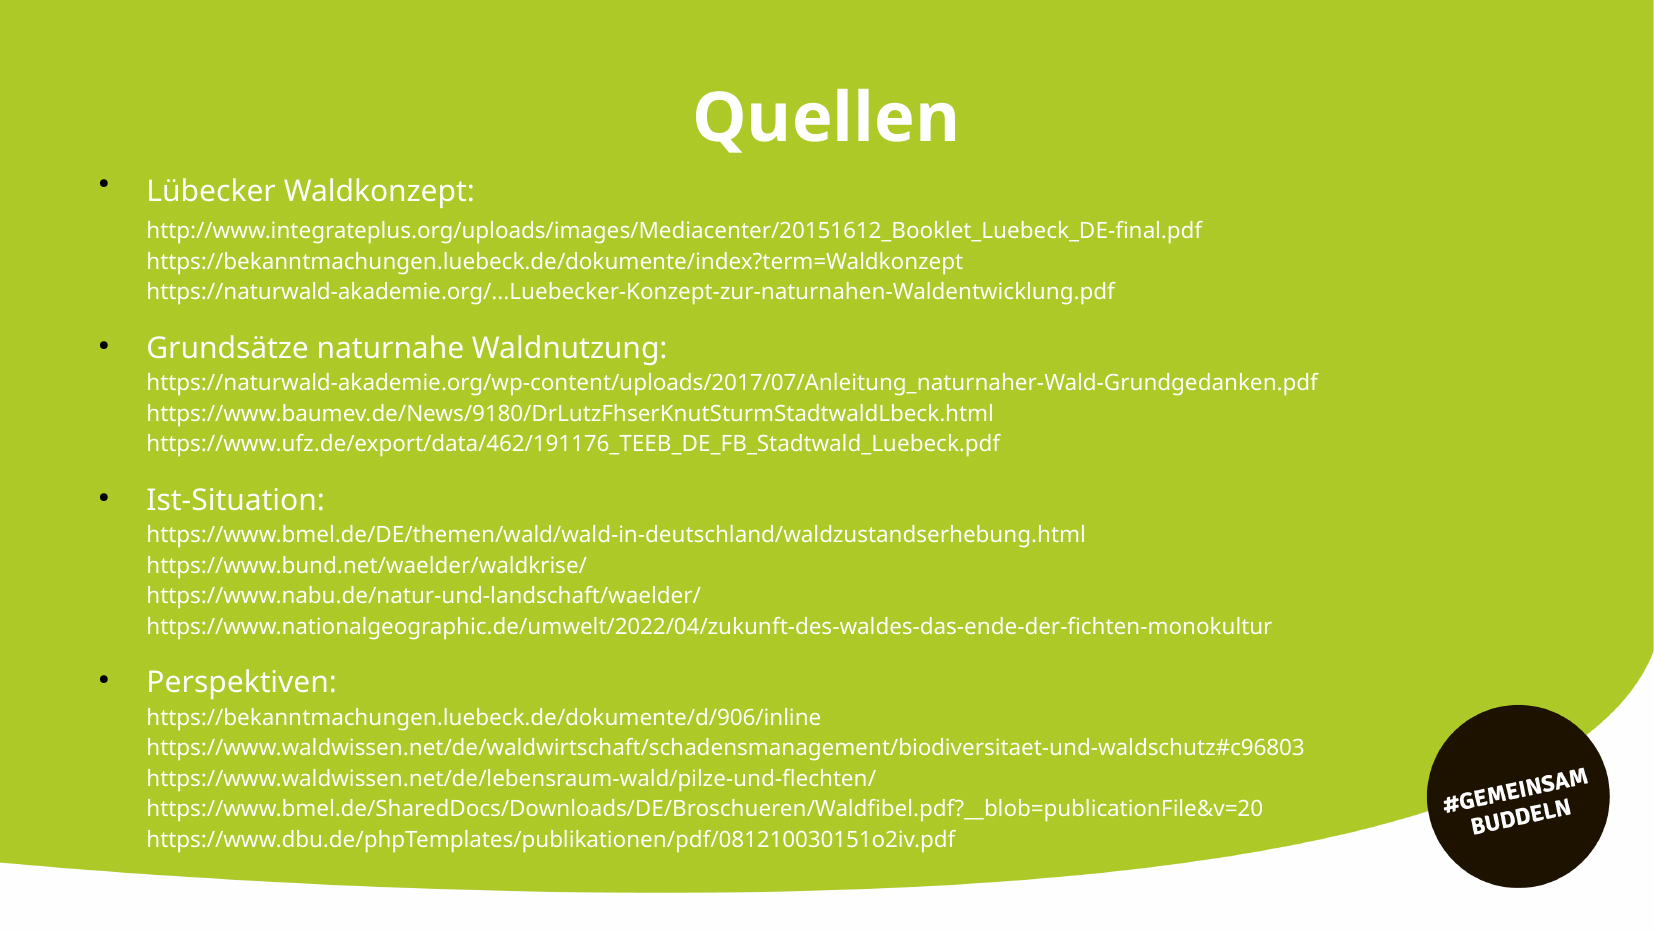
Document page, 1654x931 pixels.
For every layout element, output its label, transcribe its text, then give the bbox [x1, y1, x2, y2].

title Quellen [82, 37, 1571, 153]
picture [0, 0, 1654, 931]
list Lübecker Waldkonzept: http://www.integrateplus.org/uploads/images/Mediacenter/20151612_Booklet_Luebeck_DE-final.pdf https://bekanntmachungen.luebeck.de/dokumente/index?term=Waldkonzept https://naturwald-akademie.org/...Luebecker-Konzept-zur-naturnahen-Waldentwicklung.pdf Grundsätze naturnahe Waldnutzung: https://naturwald-akademie.org/wp-content/uploads/2017/07/Anleitung_naturnaher-Wald-Grundgedanken.pdf https://www.baumev.de/News/9180/DrLutzFhserKnutSturmStadtwaldLbeck.html https://www.ufz.de/export/data/462/191176_TEEB_DE_FB_Stadtwald_Luebeck.pdf Ist-Situation: https://www.bmel.de/DE/themen/wald/wald-in-deutschland/waldzustandserhebung.html https://www.bund.net/waelder/waldkrise/ https://www.nabu.de/natur-und-landschaft/waelder/ https://www.nationalgeographic.de/umwelt/2022/04/zukunft-des-waldes-das-ende-der-fichten-monokultur Perspektiven: https://bekanntmachungen.luebeck.de/dokumente/d/906/inline https://www.waldwissen.net/de/waldwirtschaft/schadensmanagement/biodiversitaet-und-waldschutz#c96803 https://www.waldwissen.net/de/lebensraum-wald/pilze-und-flechten/ https://www.bmel.de/SharedDocs/Downloads/DE/Broschueren/Waldfibel.pdf?__blob=publicationFile&v=20 https://www.dbu.de/phpTemplates/publikationen/pdf/081210030151o2iv.pdf [82, 153, 1571, 898]
